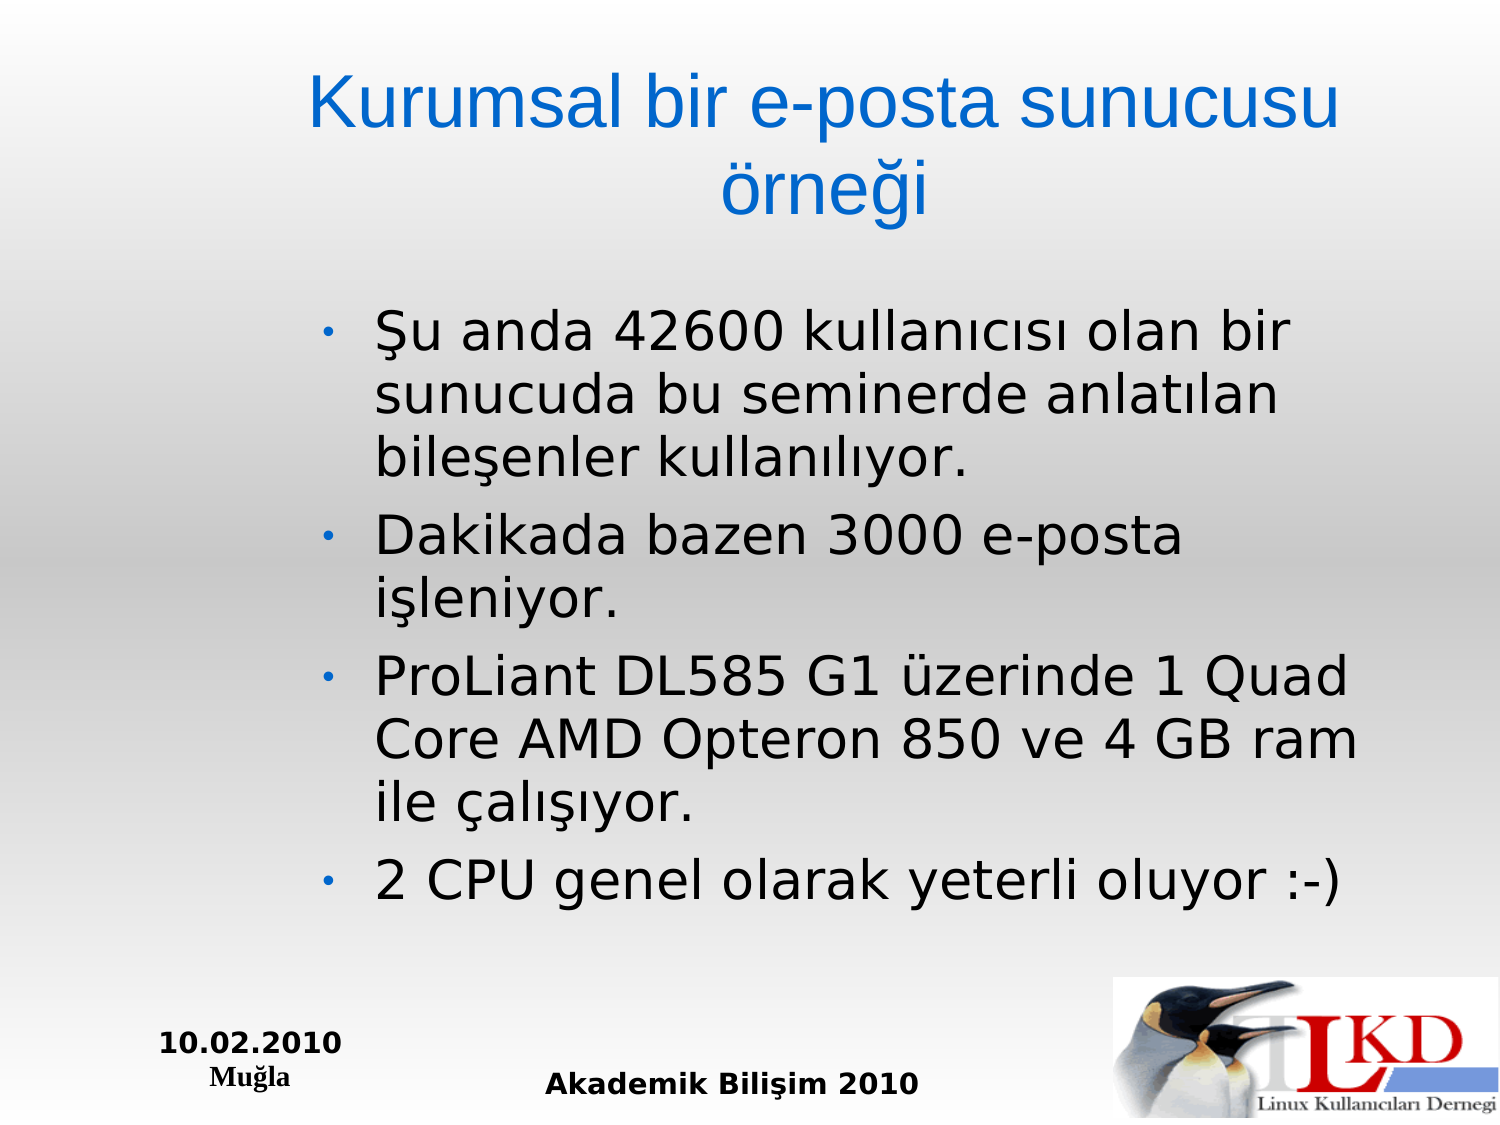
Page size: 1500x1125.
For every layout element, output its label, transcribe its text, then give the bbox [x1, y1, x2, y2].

title Kurumsal bir e-posta sunucusu örneği [224, 49, 1425, 238]
picture [1113, 977, 1499, 1118]
list Şu anda 42600 kullanıcısı olan bir sunucuda bu seminerde anlatılan bileşenler kullanılıyor. Dakikada bazen 3000 e-posta işleniyor. ProLiant DL585 G1 üzerinde 1 Quad Core AMD Opteron 850 ve 4 GB ram ile çalışıyor. 2 CPU genel olarak yeterli oluyor :-) [224, 299, 1425, 975]
